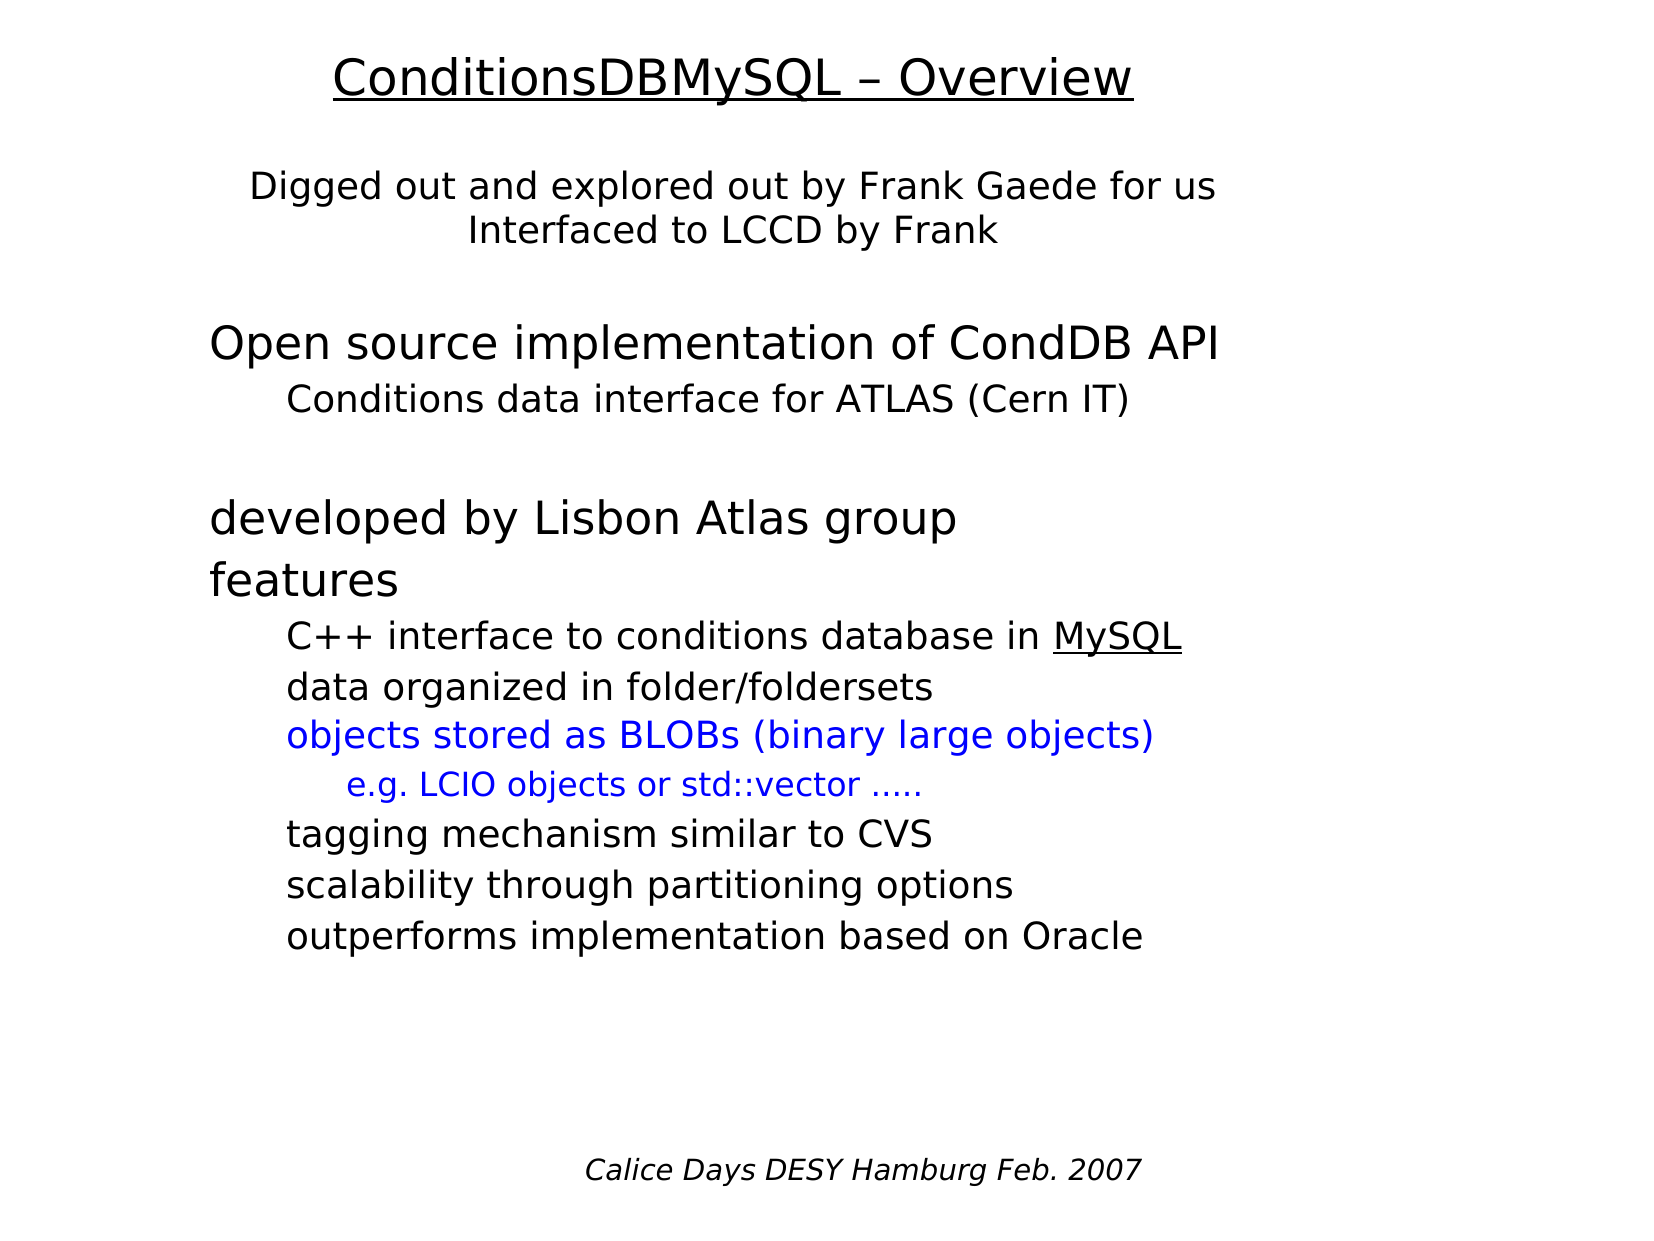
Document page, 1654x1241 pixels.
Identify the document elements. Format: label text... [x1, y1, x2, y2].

list Open source implementation of CondDB API Conditions data interface for ATLAS (Cern IT) developed by Lisbon Atlas group features C++ interface to conditions database in MySQL data organized in folder/foldersets objects stored as BLOBs (binary large objects) e.g. LCIO objects or std::vector ..... tagging mechanism similar to CVS scalability through partitioning options outperforms implementation based on Oracle [176, 313, 1466, 1131]
title ConditionsDBMySQL – Overview Digged out and explored out by Frank Gaede for us Interfaced to LCCD by Frank [234, 17, 1393, 260]
